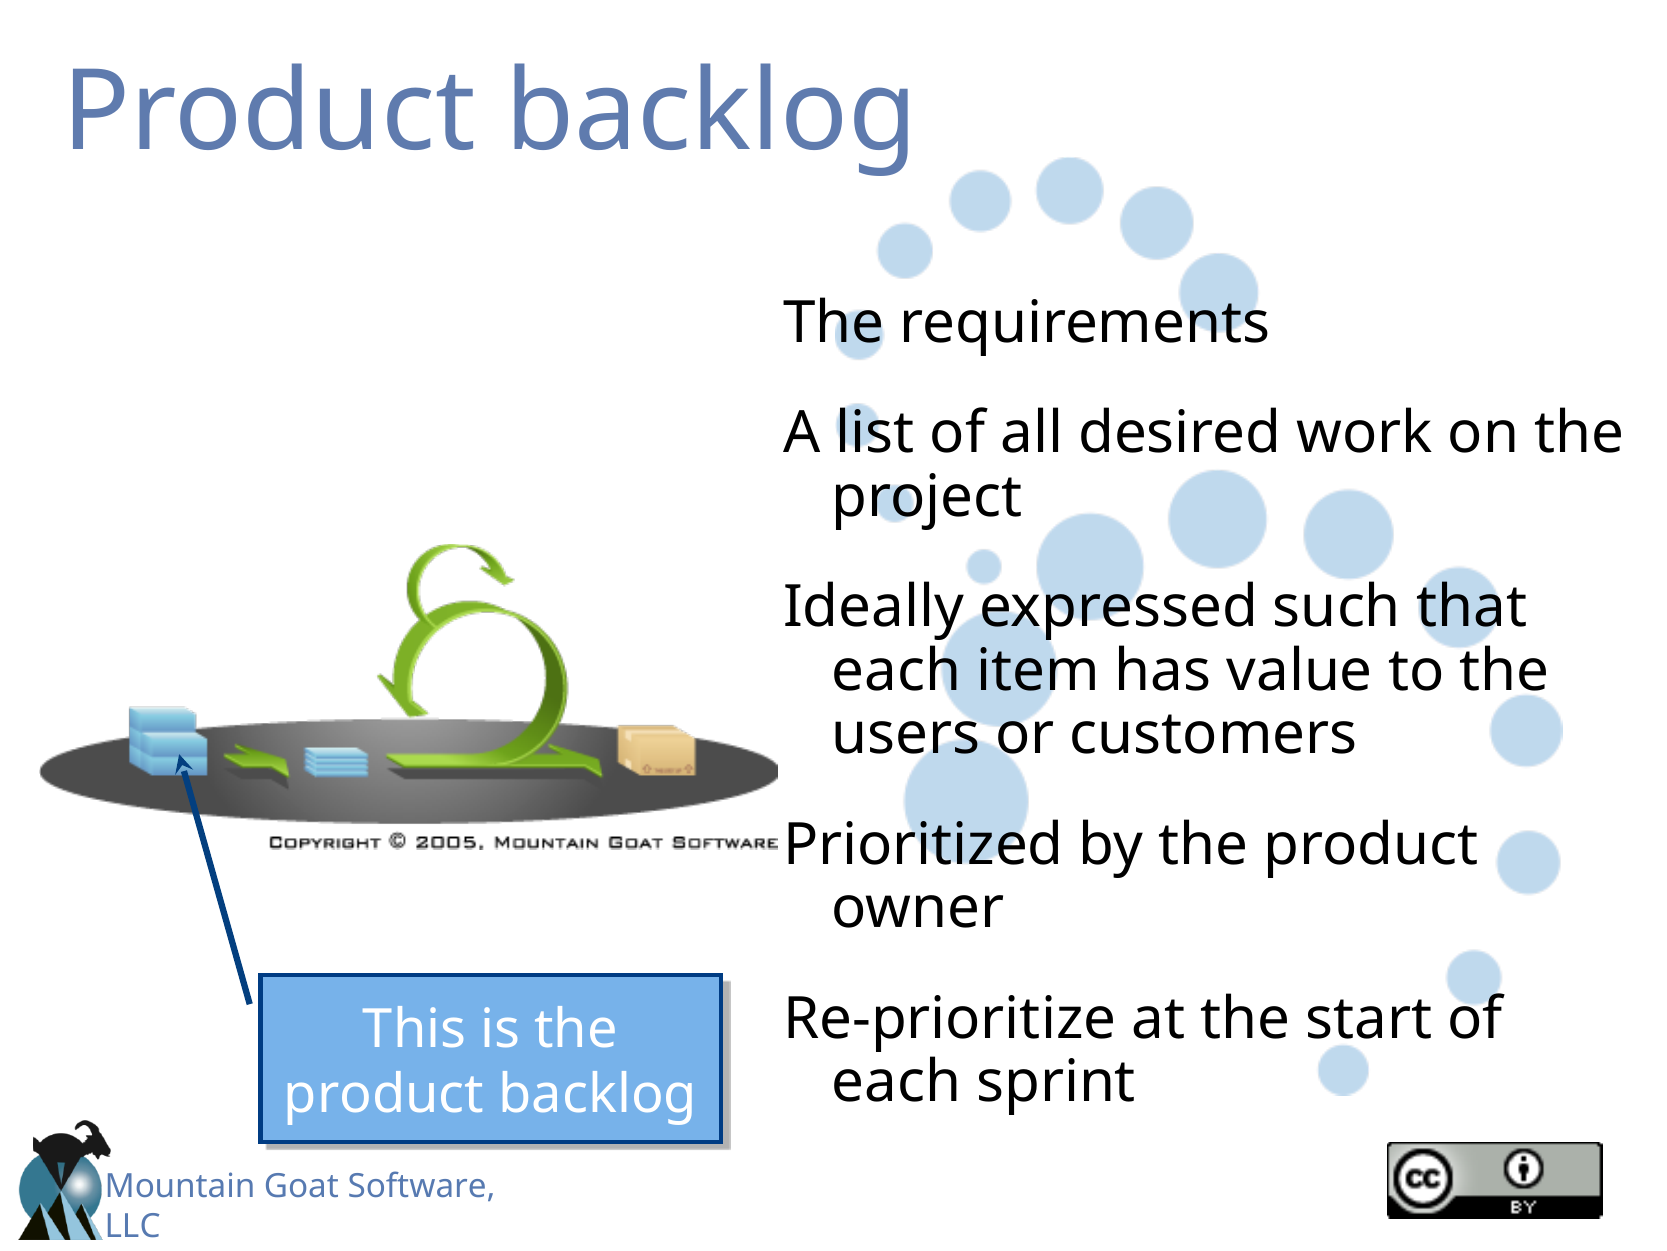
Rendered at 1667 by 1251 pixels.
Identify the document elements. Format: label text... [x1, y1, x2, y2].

title Product backlog [56, 18, 1609, 194]
text_box This is the product backlog [260, 975, 721, 1142]
picture [18, 1120, 111, 1240]
picture [1387, 1155, 1603, 1219]
picture [835, 194, 1563, 285]
picture [39, 544, 778, 850]
list The requirements A list of all desired work on the project Ideally expressed such that each item has value to the users or customers Prioritized by the product owner Re-prioritize at the start of each sprint [735, 285, 1636, 1155]
